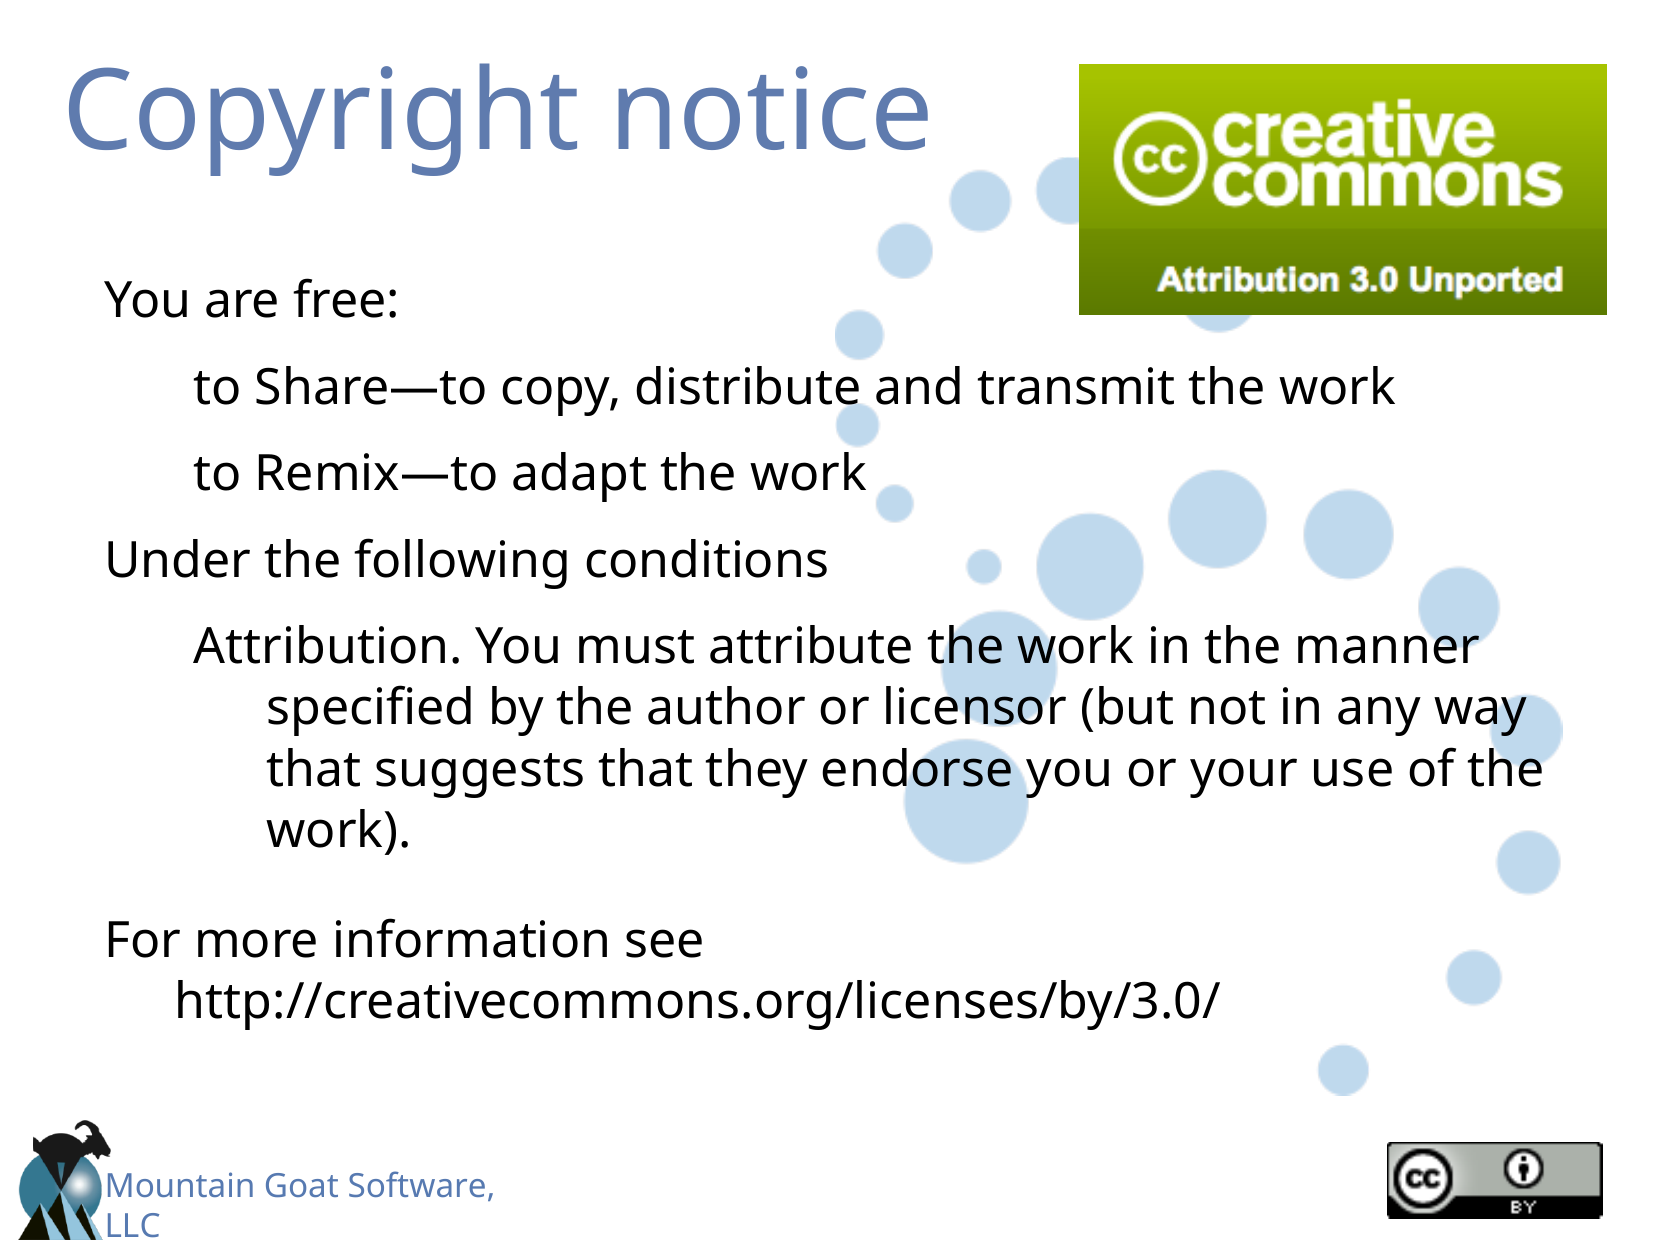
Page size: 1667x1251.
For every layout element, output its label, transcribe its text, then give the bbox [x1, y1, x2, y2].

picture [1387, 1183, 1603, 1219]
title Copyright notice [56, 18, 1609, 194]
list You are free: to Share―to copy, distribute and transmit the work to Remix―to adapt the work Under the following conditions Attribution. You must attribute the work in the manner specified by the author or licensor (but not in any way that suggests that they endorse you or your use of the work). For more information see http://creativecommons.org/licenses/by/3.0/ [56, 262, 1609, 1183]
picture [835, 64, 1607, 315]
picture [18, 1120, 111, 1240]
